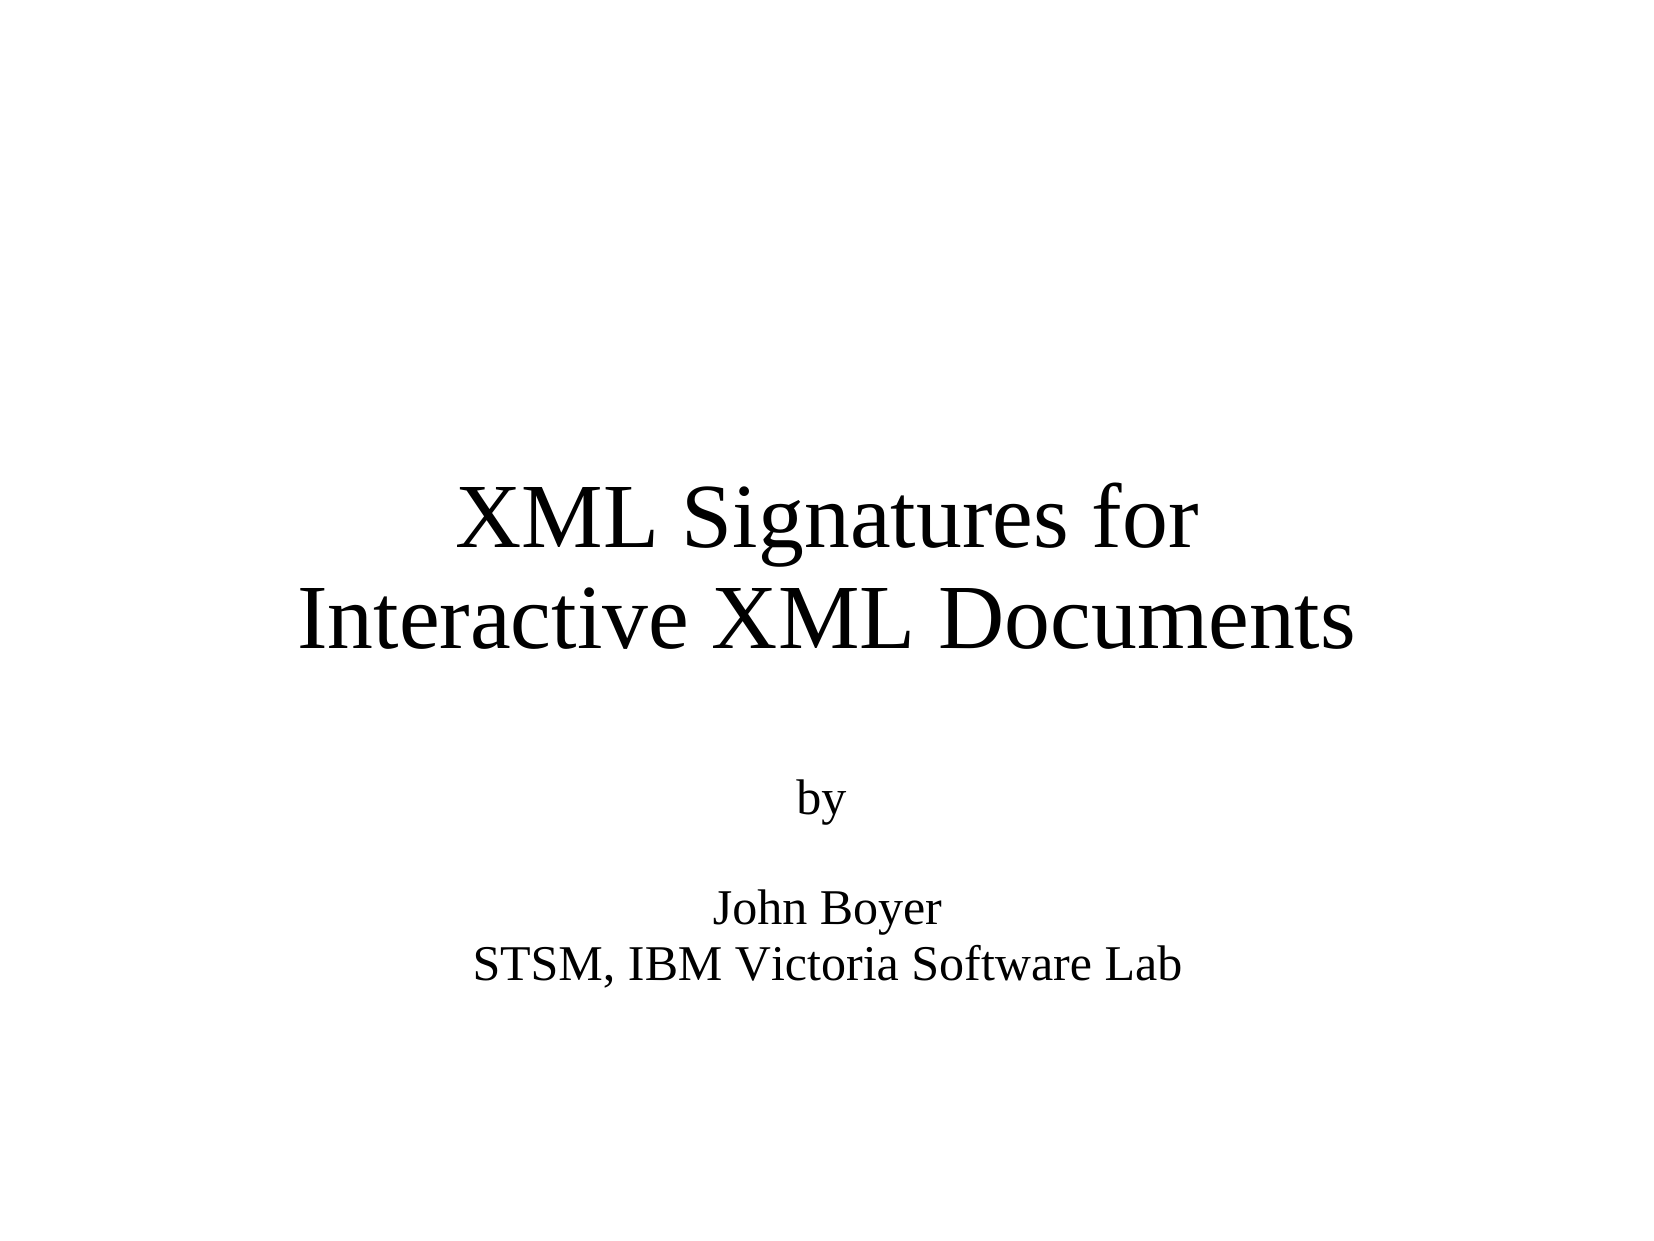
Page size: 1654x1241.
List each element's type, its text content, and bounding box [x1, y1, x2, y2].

title XML Signatures for Interactive XML Documents by John Boyer STSM, IBM Victoria Software Lab [121, 454, 1534, 1002]
